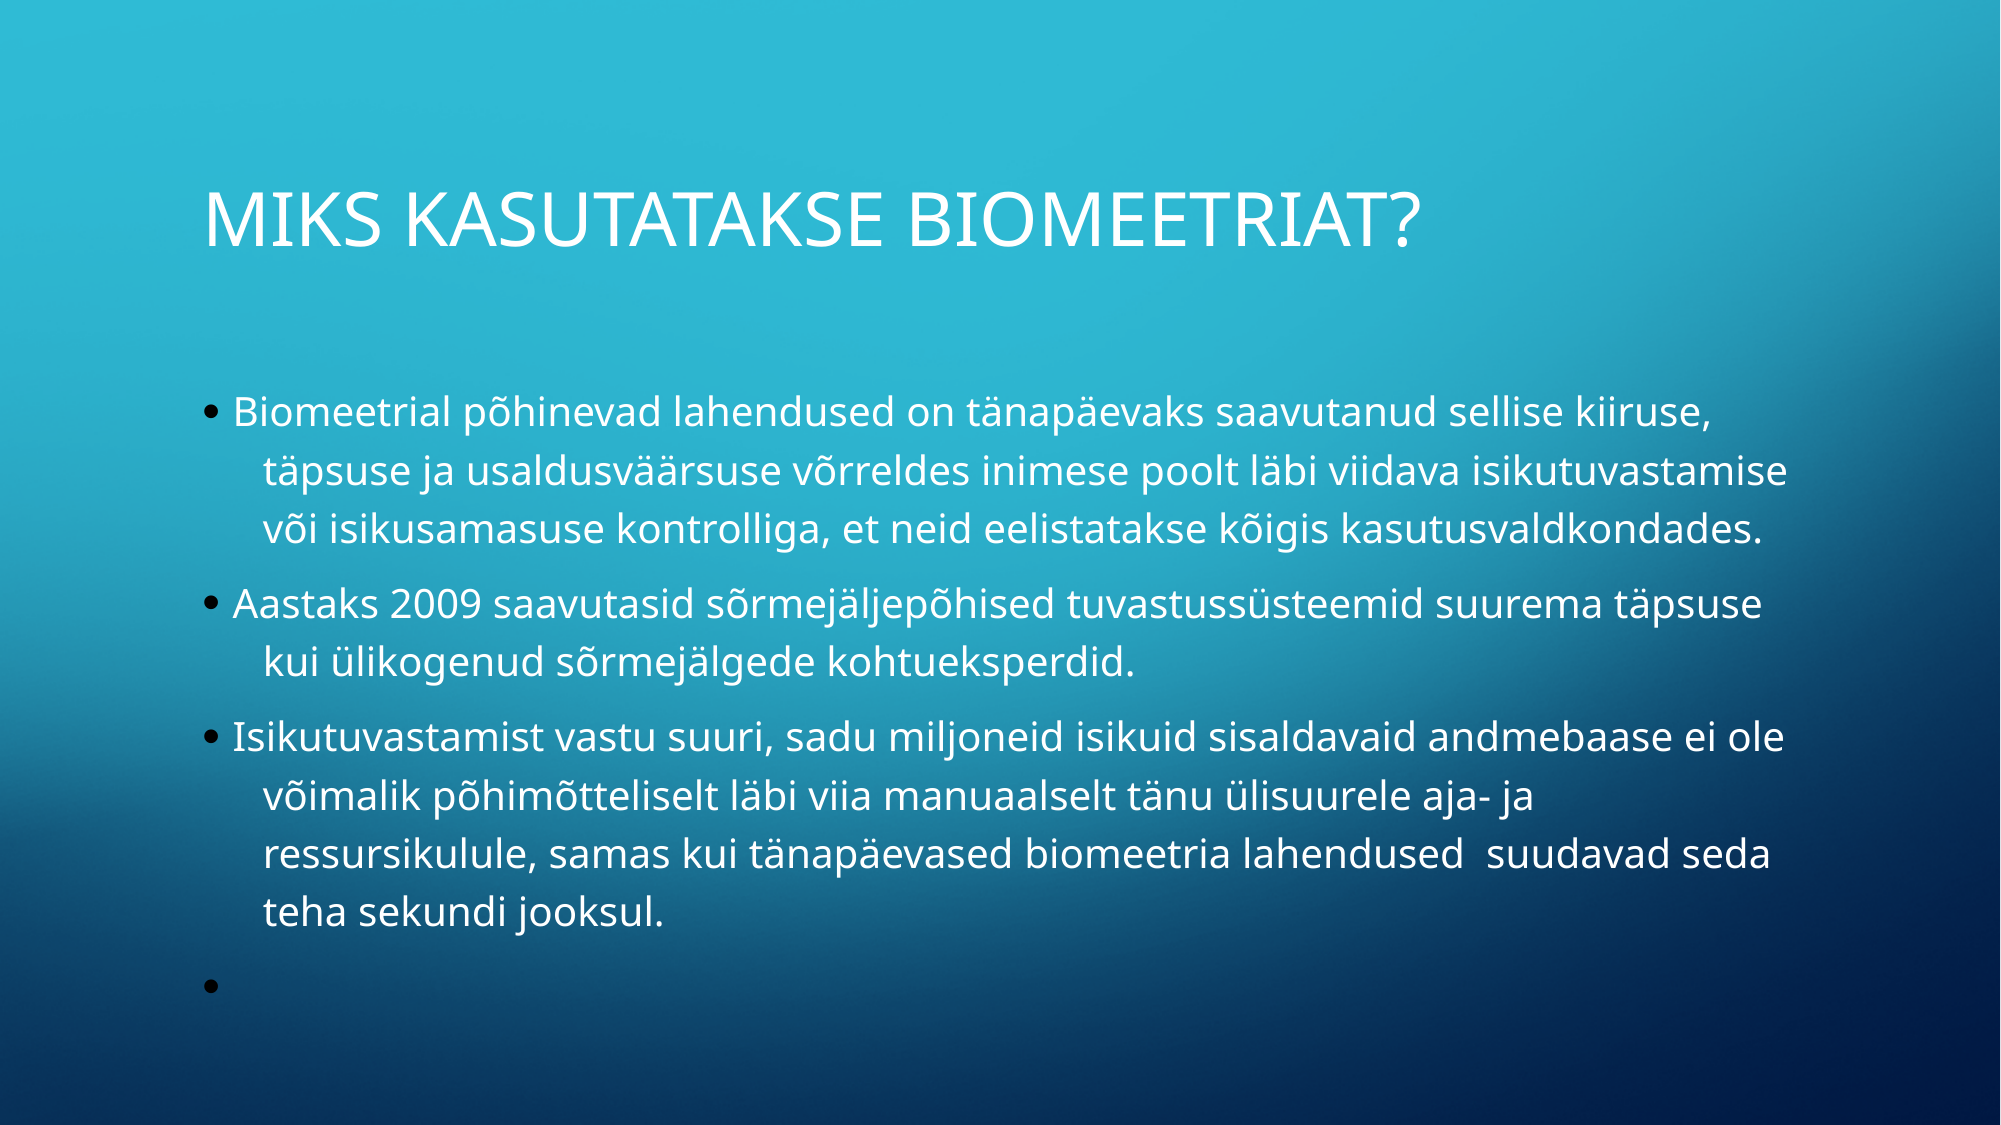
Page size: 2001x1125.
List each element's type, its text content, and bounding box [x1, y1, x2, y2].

list Biomeetrial põhinevad lahendused on tänapäevaks saavutanud sellise kiiruse, täpsuse ja usaldusväärsuse võrreldes inimese poolt läbi viidava isikutuvastamise või isikusamasuse kontrolliga, et neid eelistatakse kõigis kasutusvaldkondades. Aastaks 2009 saavutasid sõrmejäljepõhised tuvastussüsteemid suurema täpsuse kui ülikogenud sõrmejälgede kohtueksperdid. Isikutuvastamist vastu suuri, sadu miljoneid isikuid sisaldavaid andmebaase ei ole võimalik põhimõtteliselt läbi viia manuaalselt tänu ülisuurele aja- ja ressursikulule, samas kui tänapäevased biomeetria lahendused suudavad seda teha sekundi jooksul. [187, 369, 1813, 951]
title Miks kasutatakse biomeetriat? [187, 101, 1813, 344]
